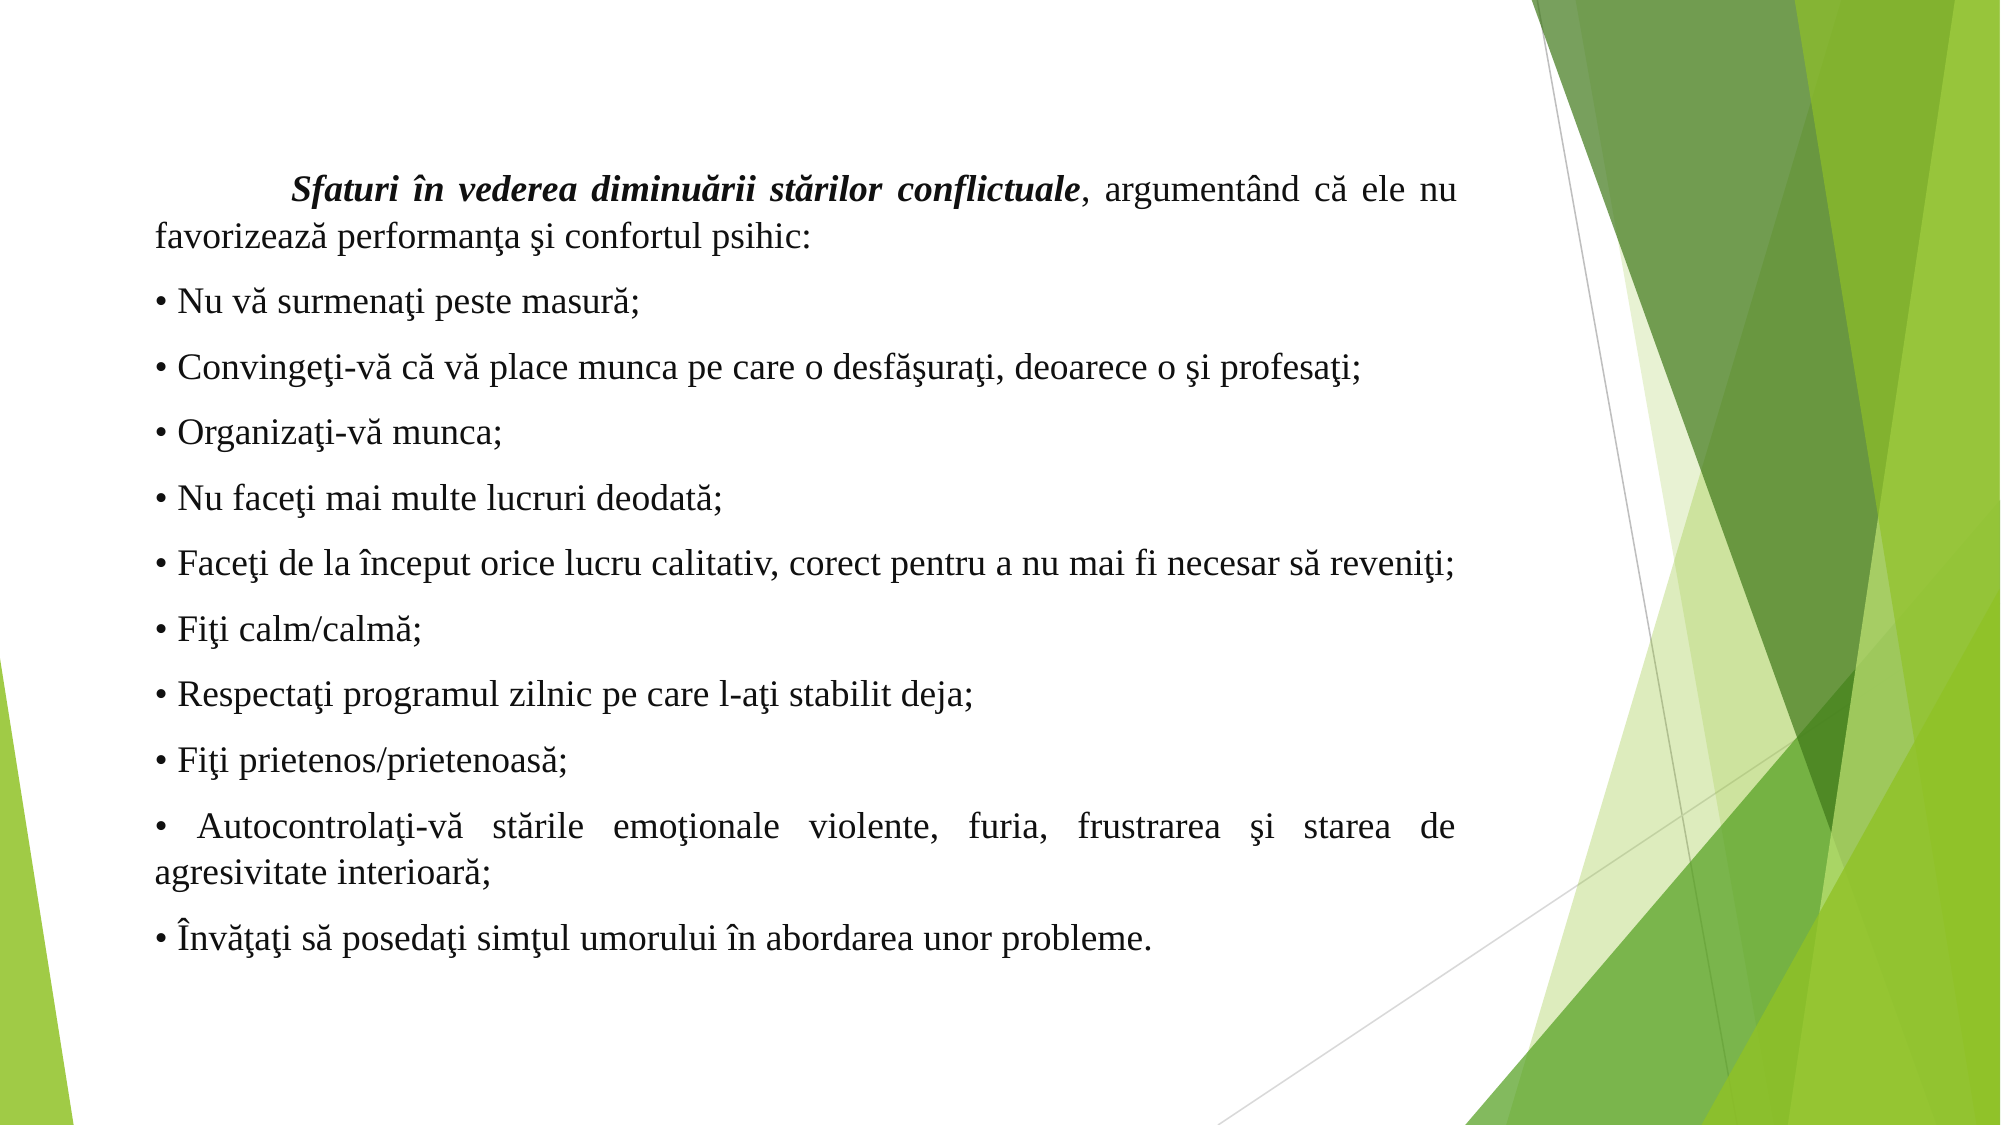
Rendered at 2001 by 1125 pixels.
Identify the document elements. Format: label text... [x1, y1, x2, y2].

text_box Sfaturi în vederea diminuării stărilor conflictuale, argumentând că ele nu favorizează performanţa şi confortul psihic: • Nu vă surmenaţi peste masură; • Convingeţi-vă că vă place munca pe care o desfăşuraţi, deoarece o şi profesaţi; • Organizaţi-vă munca; • Nu faceţi mai multe lucruri deodată; • Faceţi de la început orice lucru calitativ, corect pentru a nu mai fi necesar să reveniţi; • Fiţi calm/calmă; • Respectaţi programul zilnic pe care l-aţi stabilit deja; • Fiţi prietenos/prietenoasă; • Autocontrolaţi-vă stările emoţionale violente, furia, frustrarea şi starea de agresivitate interioară; • Învăţaţi să posedaţi simţul umorului în abordarea unor probleme. [139, 154, 1504, 971]
